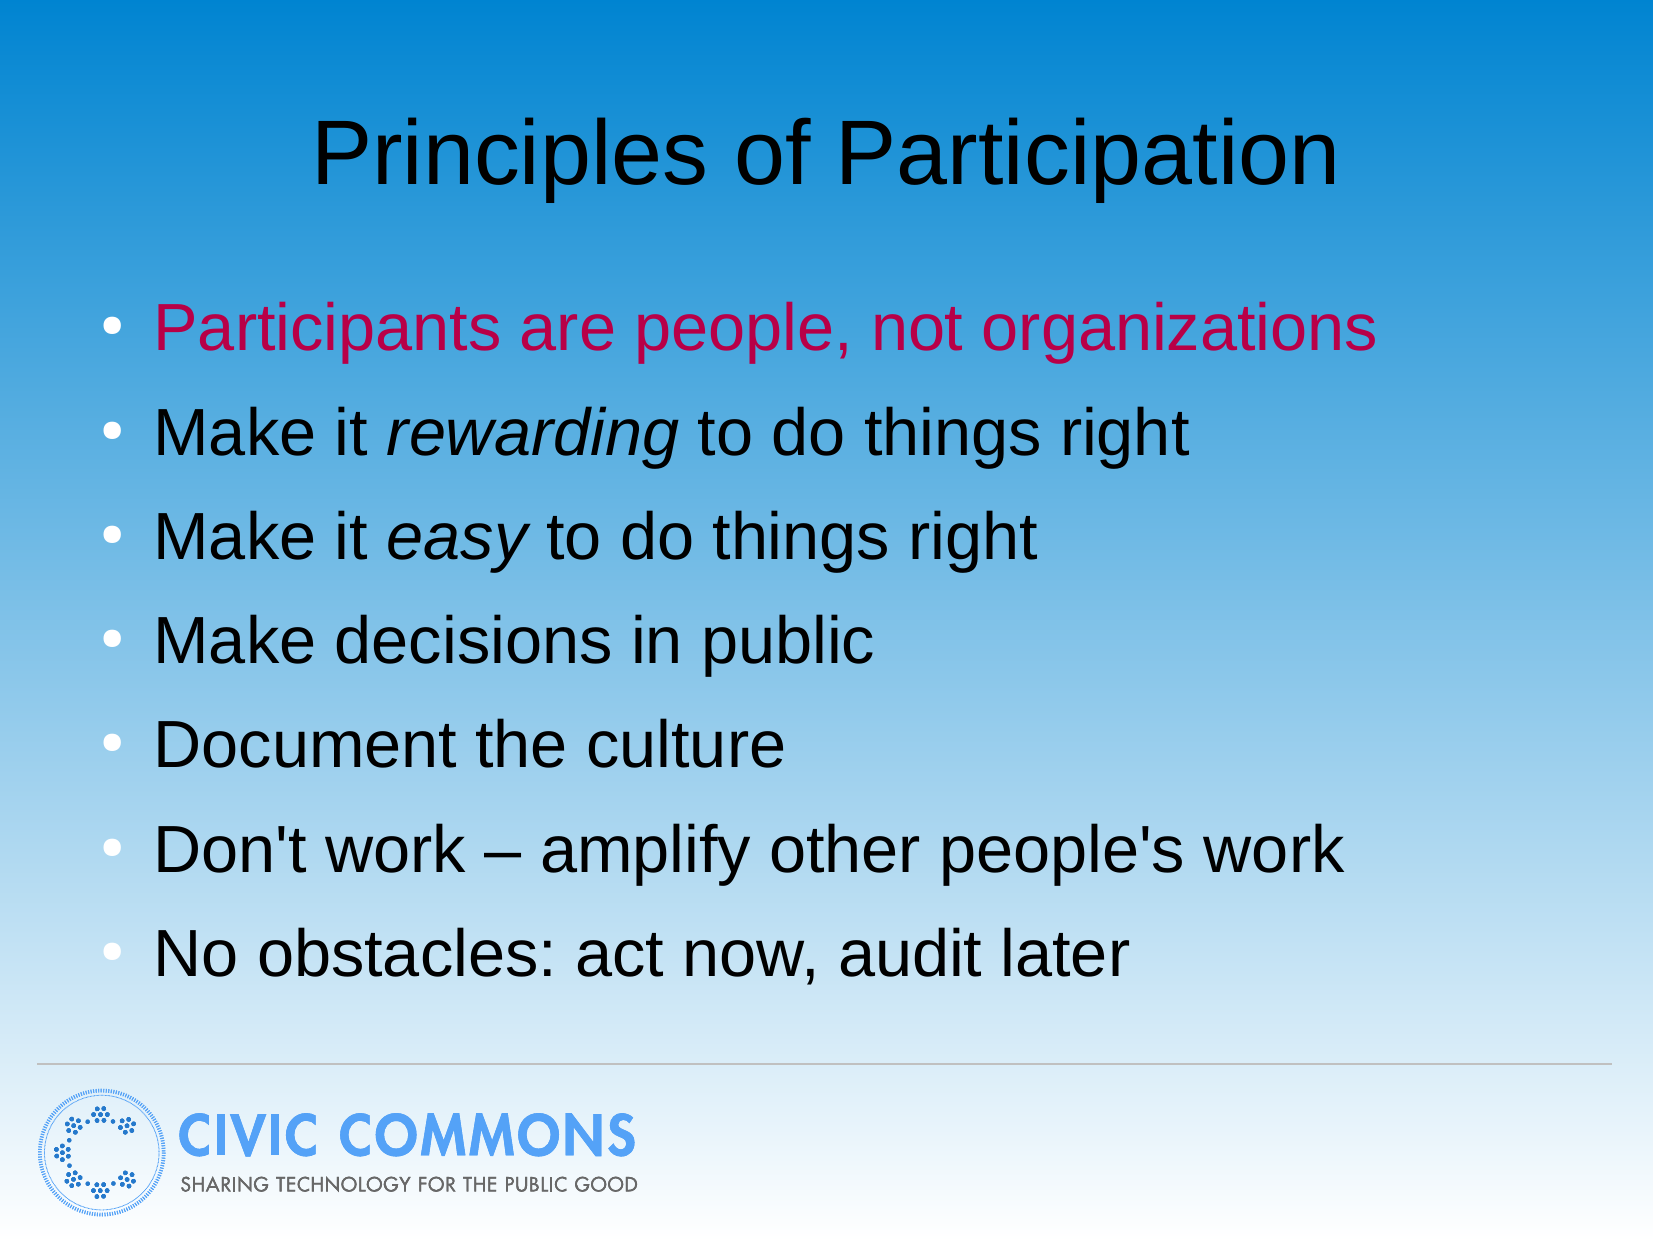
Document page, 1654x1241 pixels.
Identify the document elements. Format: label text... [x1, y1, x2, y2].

title Principles of Participation [82, 49, 1571, 257]
picture [0, 1056, 689, 1241]
list Participants are people, not organizations Make it rewarding to do things right Make it easy to do things right Make decisions in public Document the culture Don't work – amplify other people's work No obstacles: act now, audit later [82, 290, 1571, 1095]
